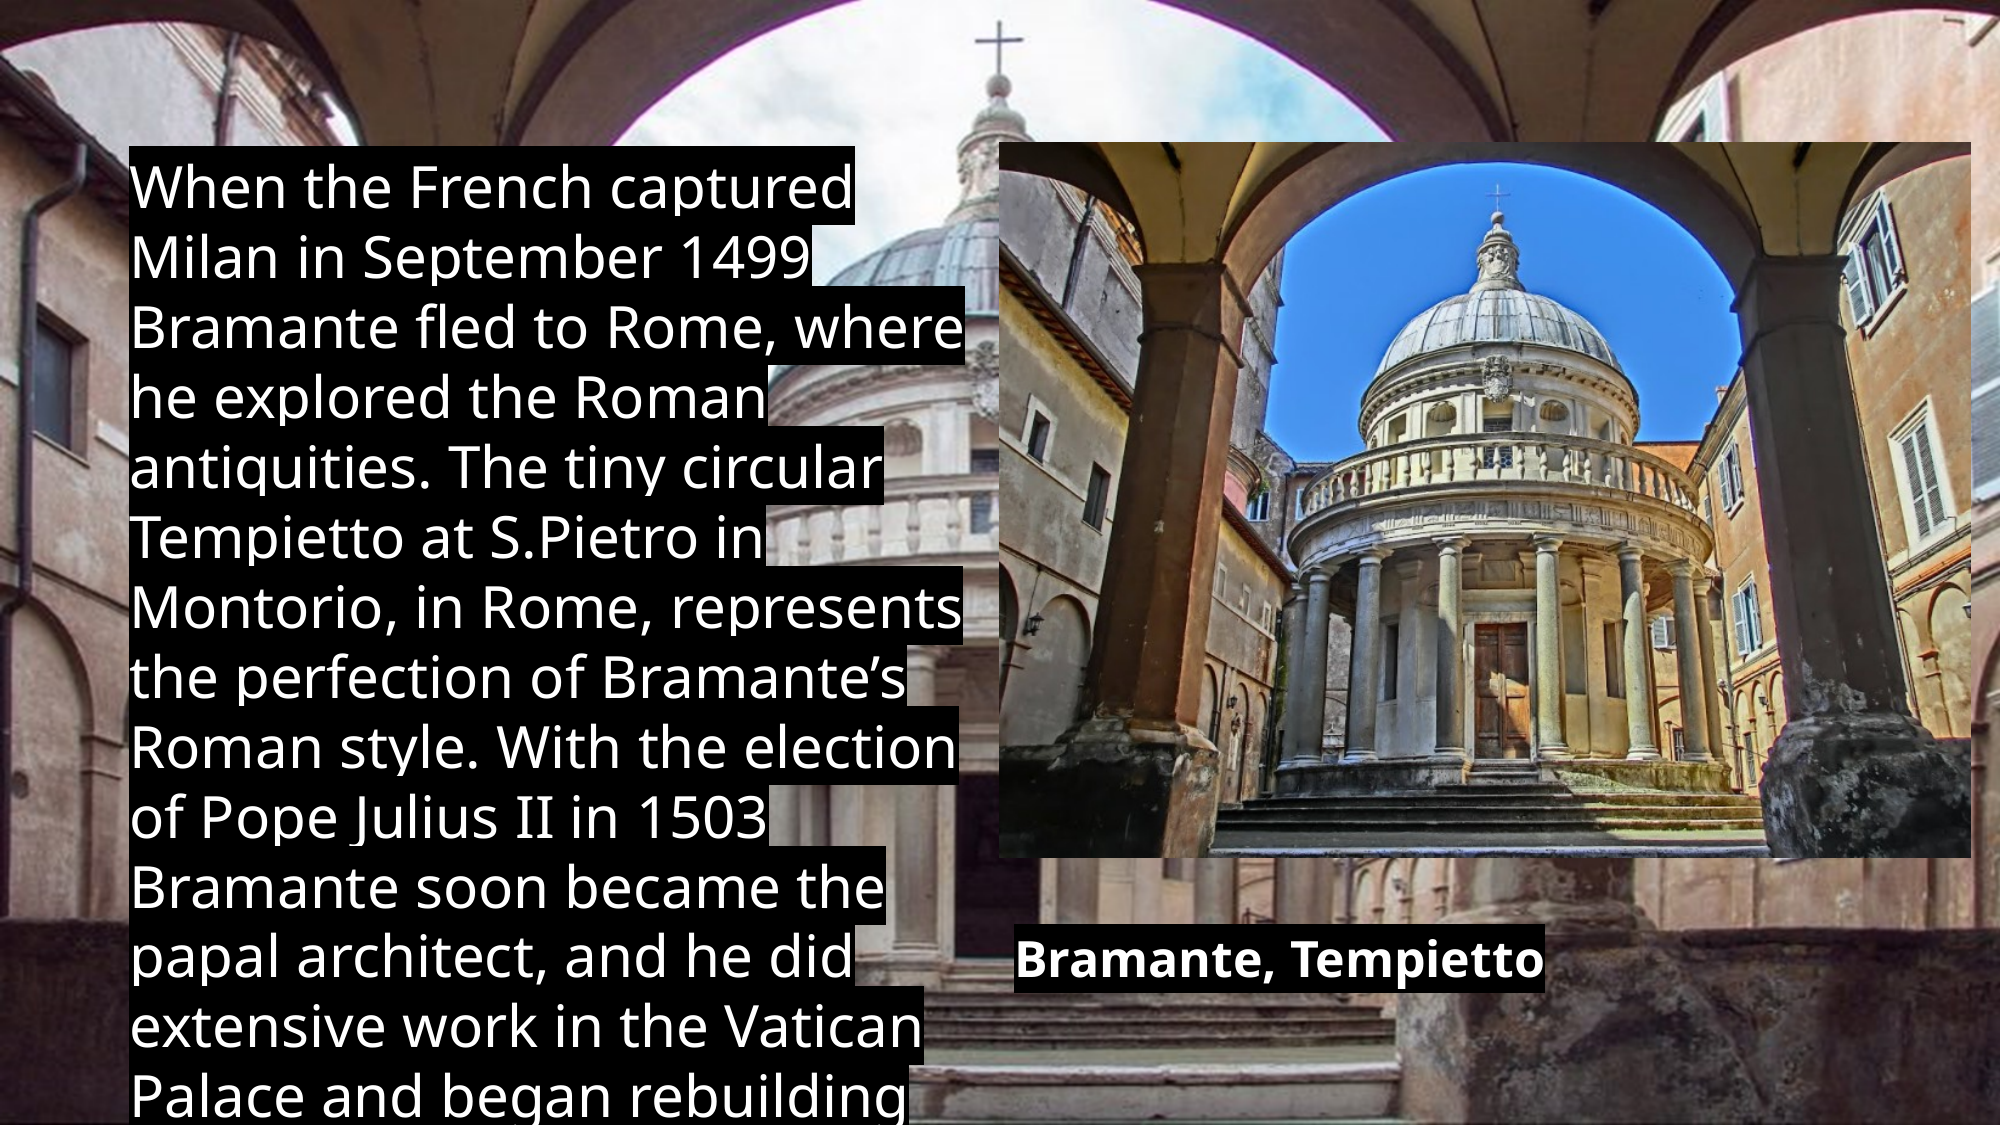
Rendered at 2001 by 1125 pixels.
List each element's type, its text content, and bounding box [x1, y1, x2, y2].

text_box Bramante, Tempietto [999, 920, 1897, 997]
text_box When the French captured Milan in September 1499 Bramante fled to Rome, where he explored the Roman antiquities. The tiny circular Tempietto at S.Pietro in Montorio, in Rome, represents the perfection of Bramante’s Roman style. With the election of Pope Julius II in 1503 Bramante soon became the papal architect, and he did extensive work in the Vatican Palace and began rebuilding St.Peter’s. [114, 142, 1000, 1077]
picture [0, 0, 2000, 1125]
